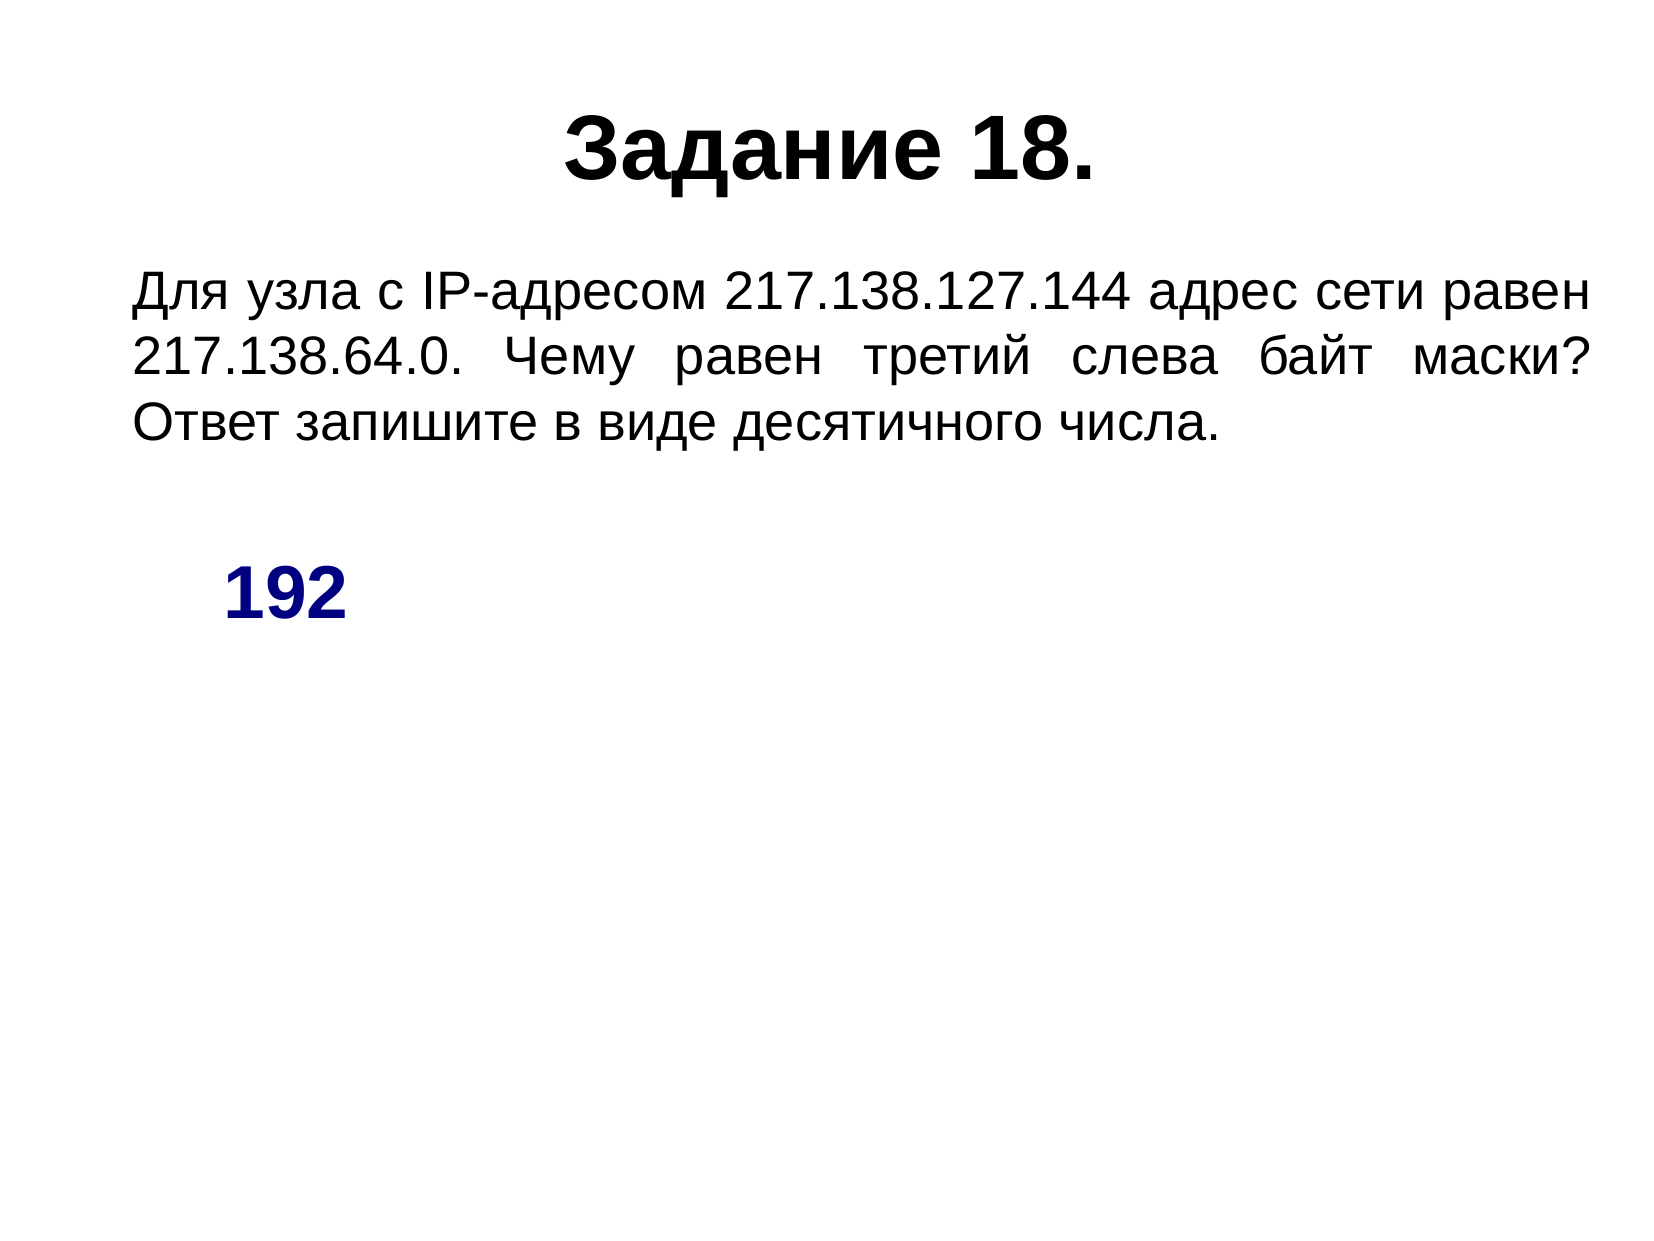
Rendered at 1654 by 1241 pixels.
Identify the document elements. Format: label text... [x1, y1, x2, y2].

title Задание 18. [82, 68, 1571, 248]
list Для узла с IP-адресом 217.138.127.144 адрес сети равен 217.138.64.0. Чему равен третий слева байт маски? Ответ запишите в виде десятичного числа. 192 [58, 248, 1609, 1205]
